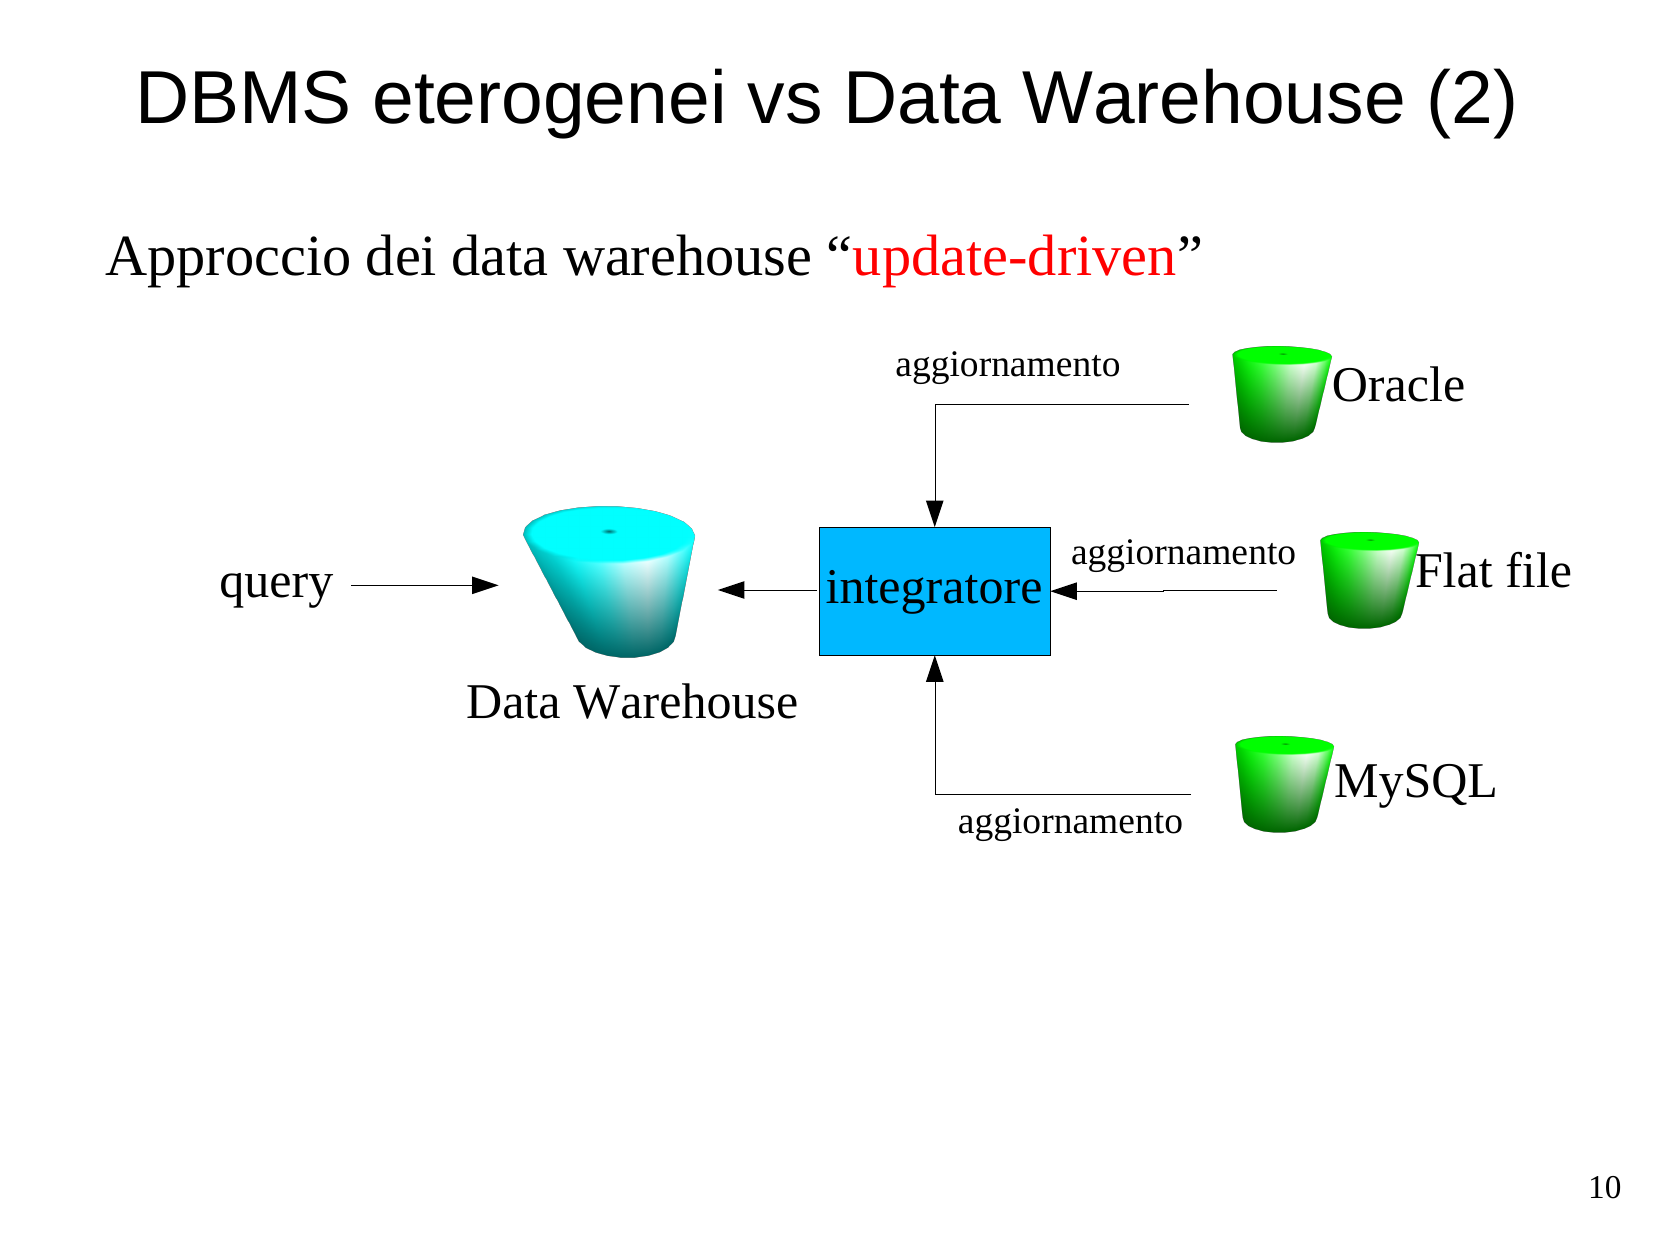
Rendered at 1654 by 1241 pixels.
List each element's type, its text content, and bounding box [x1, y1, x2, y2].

text_box query [219, 552, 356, 623]
text_box Oracle [1331, 356, 1552, 427]
list Approccio dei data warehouse “update-driven” [87, 223, 1568, 308]
text_box aggiornamento [957, 799, 1189, 853]
text_box Flat file [1415, 543, 1635, 613]
text_box Data Warehouse [466, 673, 813, 744]
text_box aggiornamento [895, 342, 1127, 395]
text_box MySQL [1334, 753, 1554, 823]
title DBMS eterogenei vs Data Warehouse (2) [37, 30, 1617, 166]
text_box integratore [825, 559, 1047, 629]
text_box [819, 527, 1051, 656]
text_box aggiornamento [1070, 531, 1302, 584]
